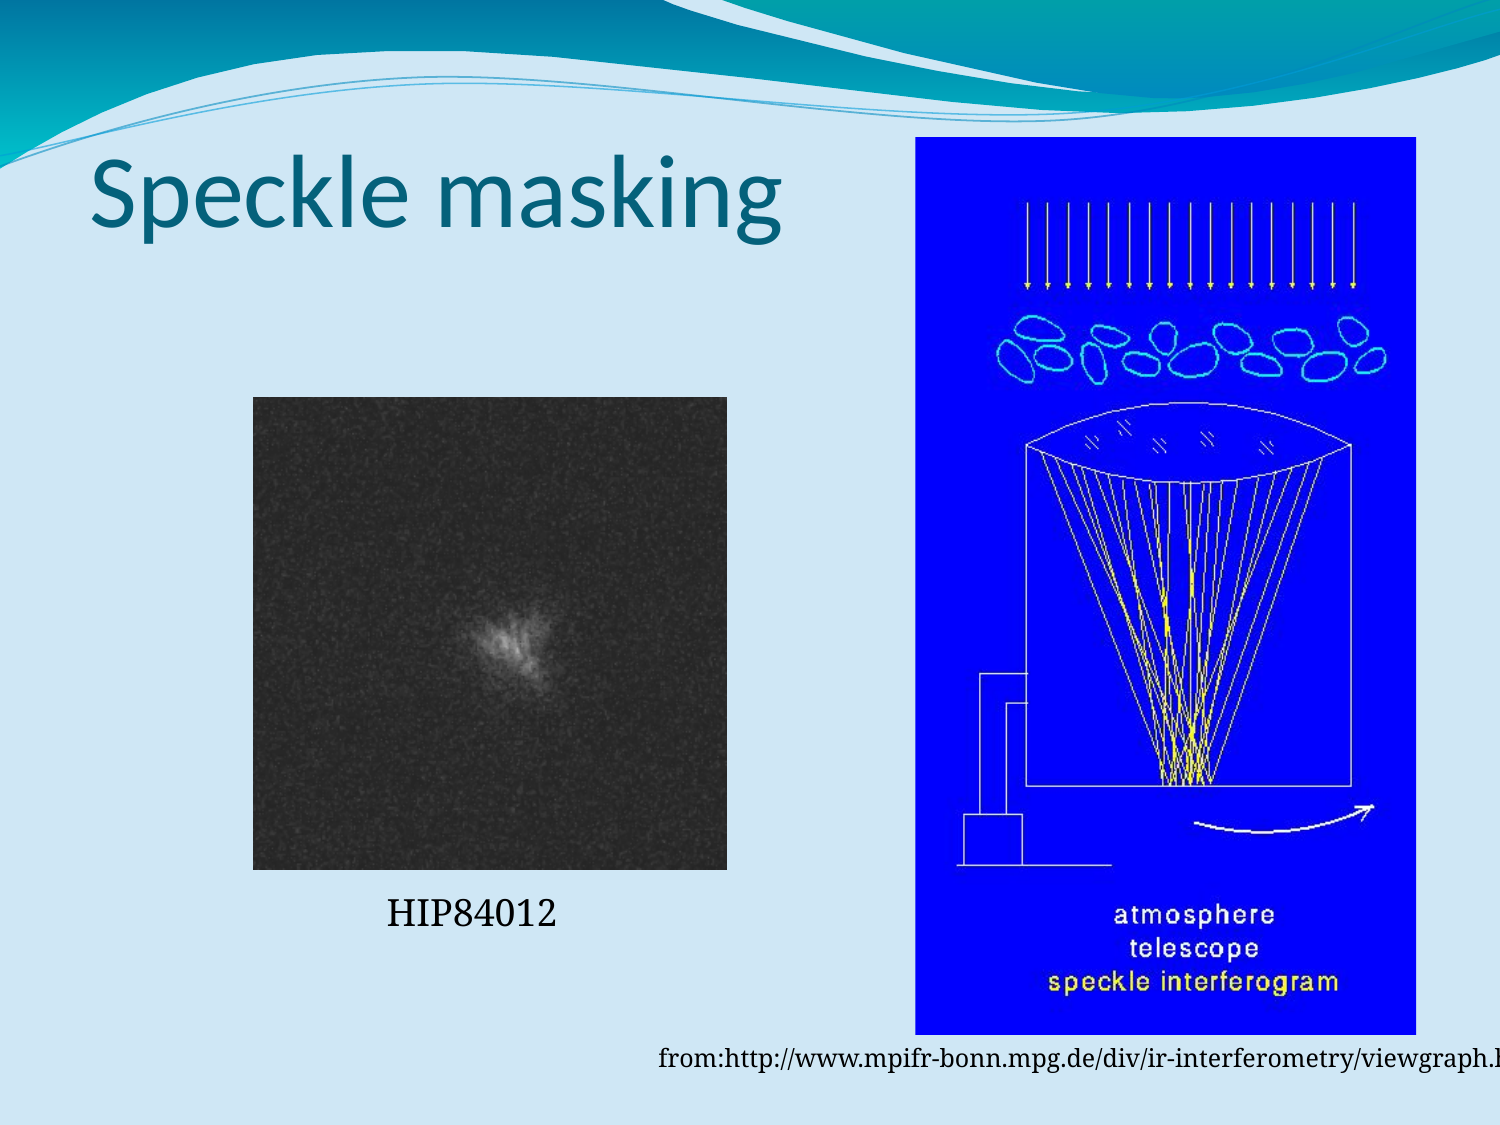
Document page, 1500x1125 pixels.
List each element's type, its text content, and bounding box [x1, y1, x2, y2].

text_box from:http://www.mpifr-bonn.mpg.de/div/ir-interferometry/viewgraph.html [643, 1035, 1500, 1080]
text_box HIP84012 [371, 881, 597, 942]
picture [915, 137, 1417, 1035]
title Speckle masking [75, 115, 1425, 303]
picture [253, 397, 727, 870]
